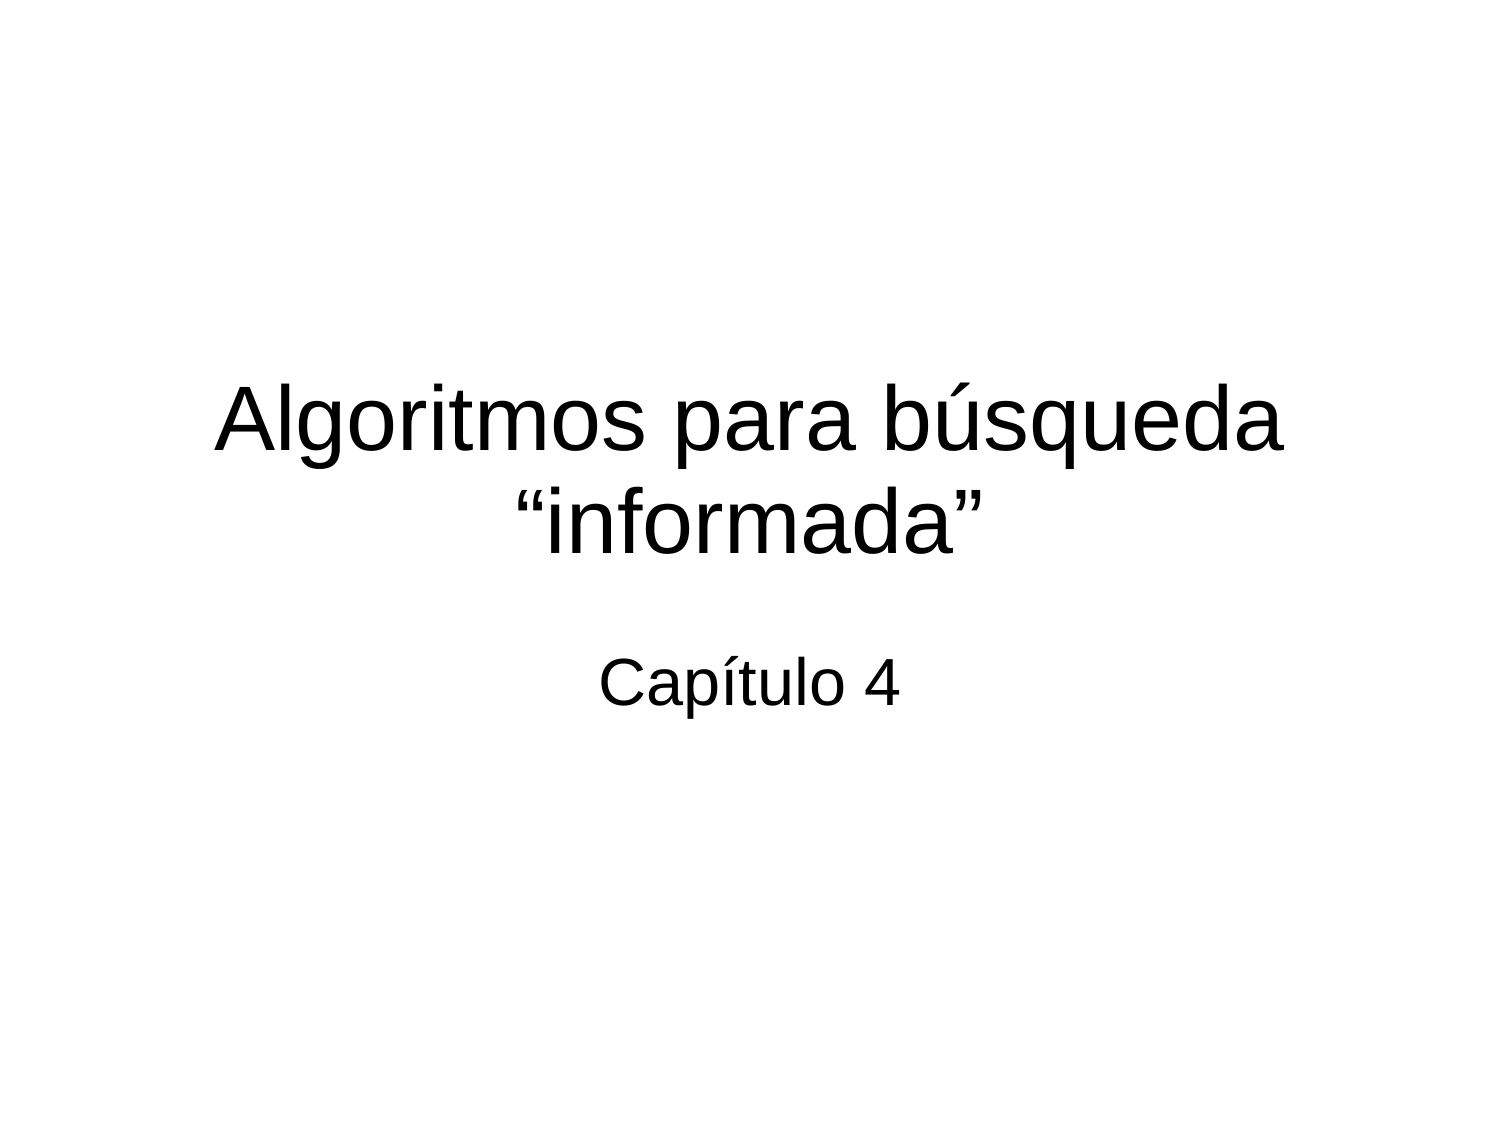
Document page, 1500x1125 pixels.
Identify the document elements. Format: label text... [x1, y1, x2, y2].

title Algoritmos para búsqueda “informada” [112, 248, 1388, 692]
subtitle Capítulo 4 [225, 637, 1276, 926]
